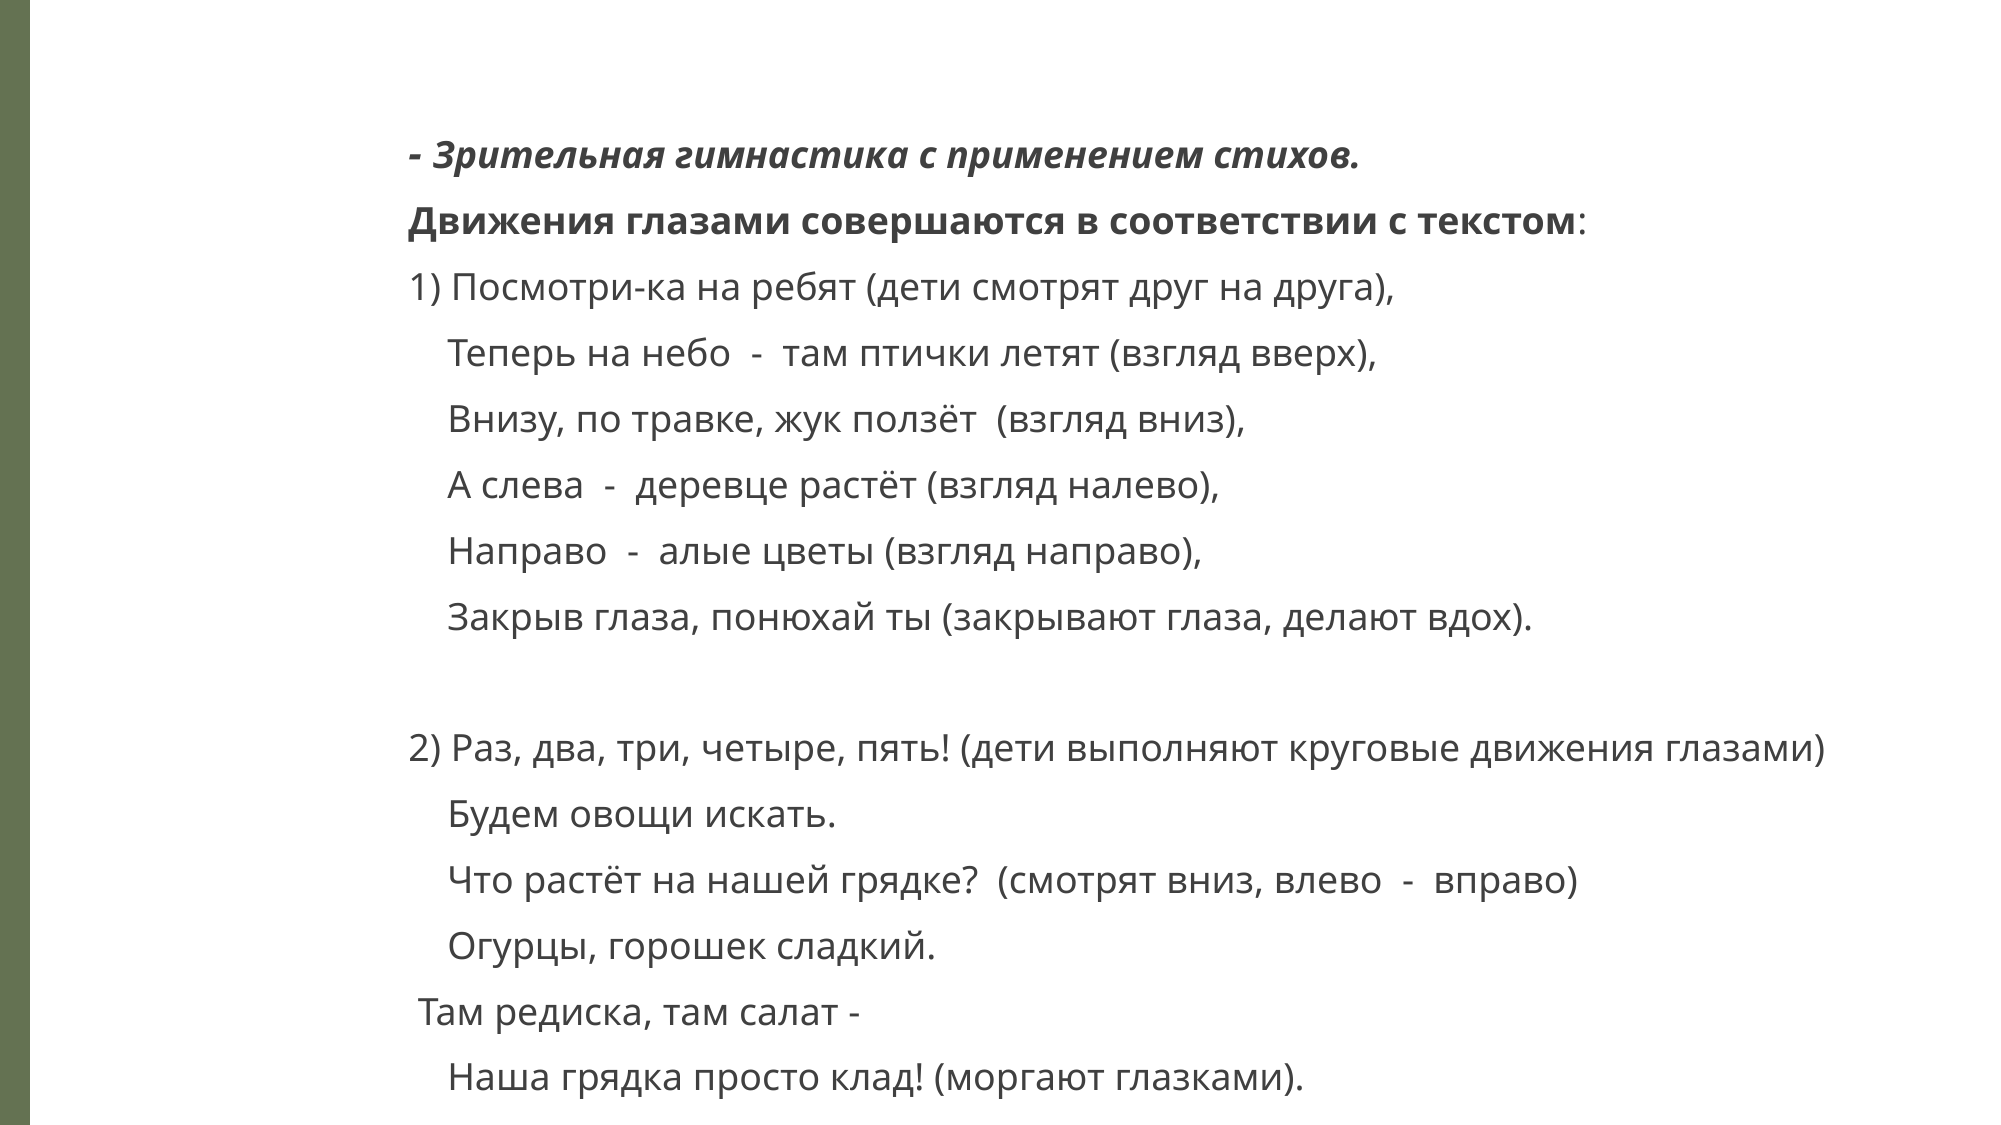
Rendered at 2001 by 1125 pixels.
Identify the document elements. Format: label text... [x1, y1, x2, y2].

list - Зрительная гимнастика с применением стихов. Движения глазами совершаются в соответствии с текстом: 1) Посмотри-ка на ребят (дети смотрят друг на друга), Теперь на небо - там птички летят (взгляд вверх), Внизу, по травке, жук ползёт (взгляд вниз), А слева - деревце растёт (взгляд налево), Направо - алые цветы (взгляд направо), Закрыв глаза, понюхай ты (закрывают глаза, делают вдох). 2) Раз, два, три, четыре, пять! (дети выполняют круговые движения глазами) Будем овощи искать. Что растёт на нашей грядке? (смотрят вниз, влево - вправо) Огурцы, горошек сладкий. Там редиска, там салат - Наша грядка просто клад! (моргают глазками). [393, 111, 1856, 1095]
